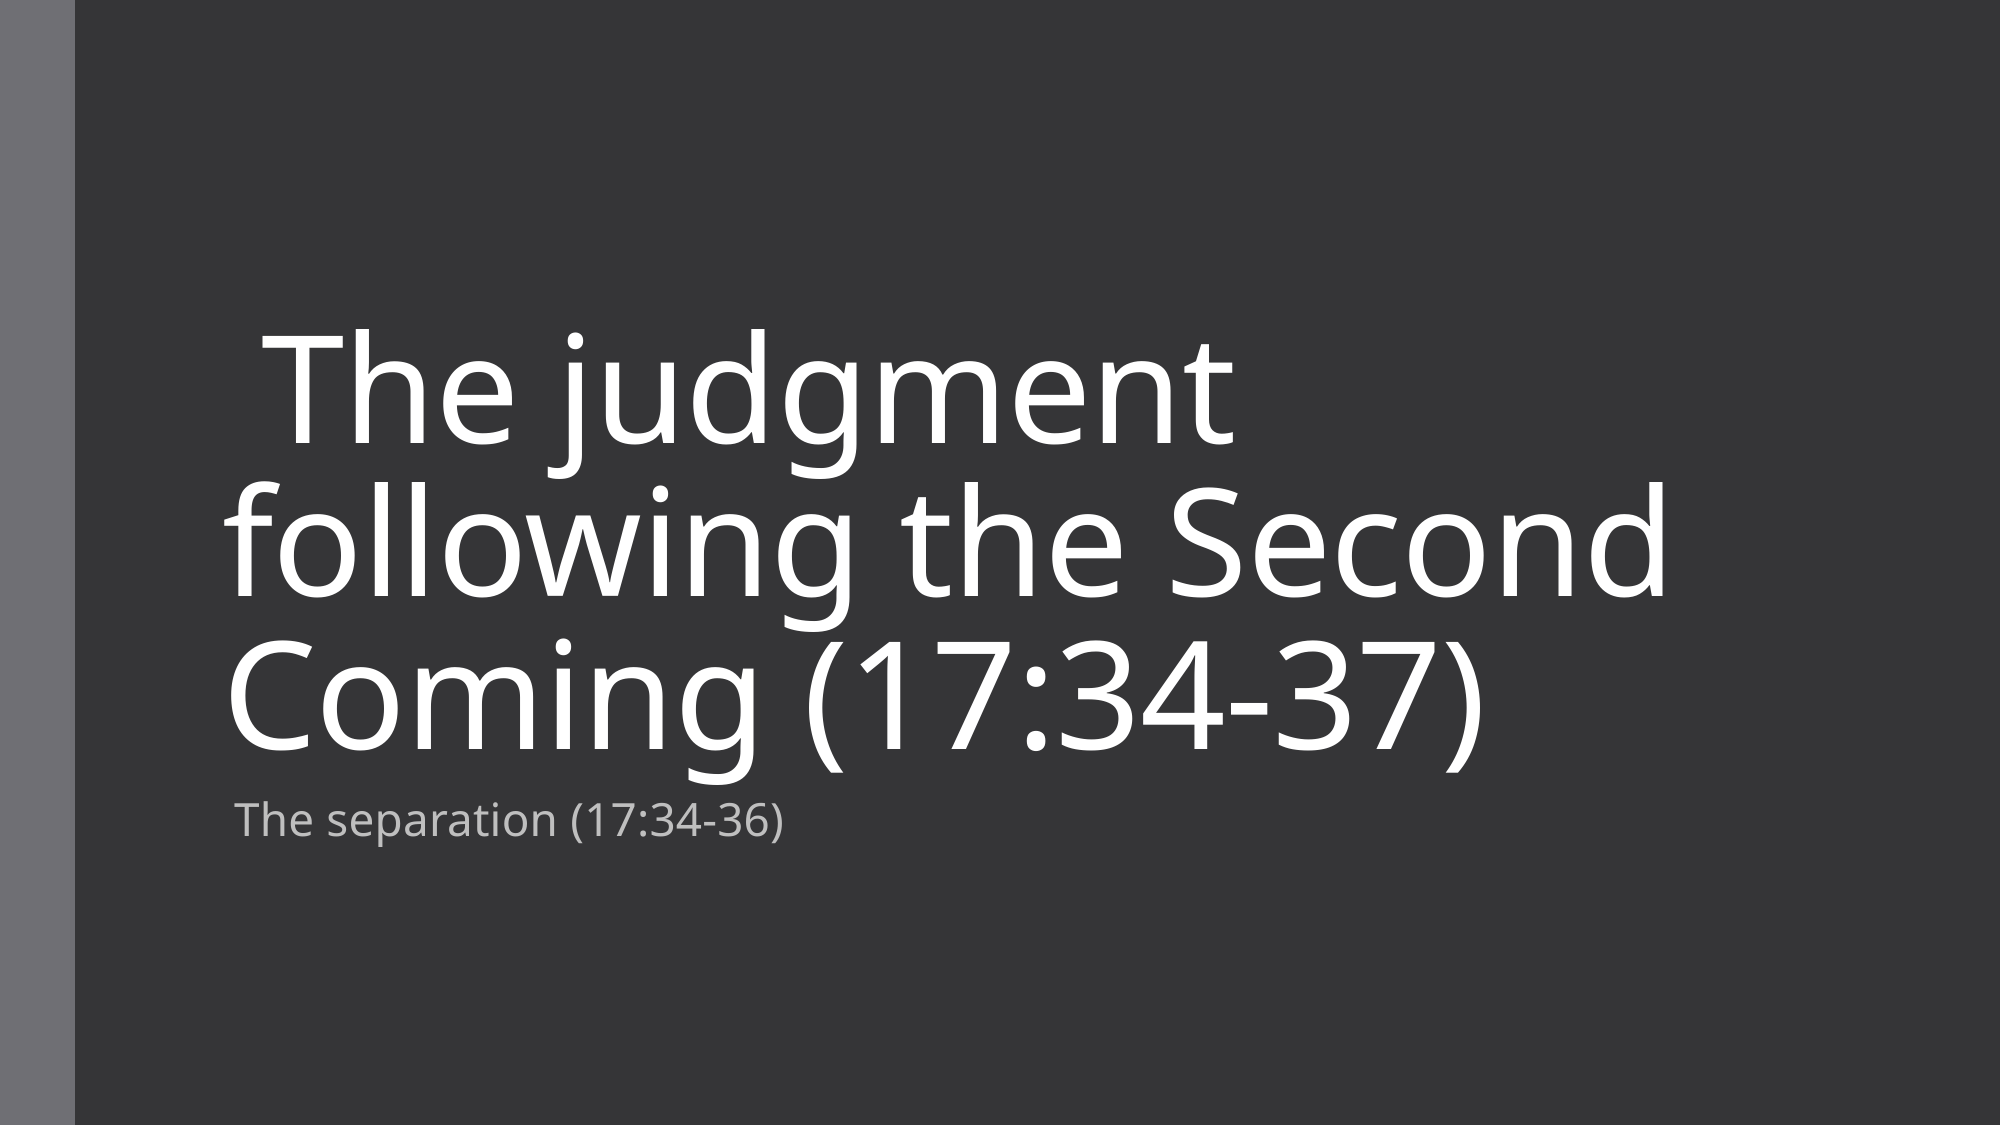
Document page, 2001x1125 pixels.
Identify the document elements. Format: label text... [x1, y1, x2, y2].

subtitle The separation (17:34-36) [206, 787, 1752, 1066]
title The judgment following the Second Coming (17:34-37) [206, 124, 1752, 787]
